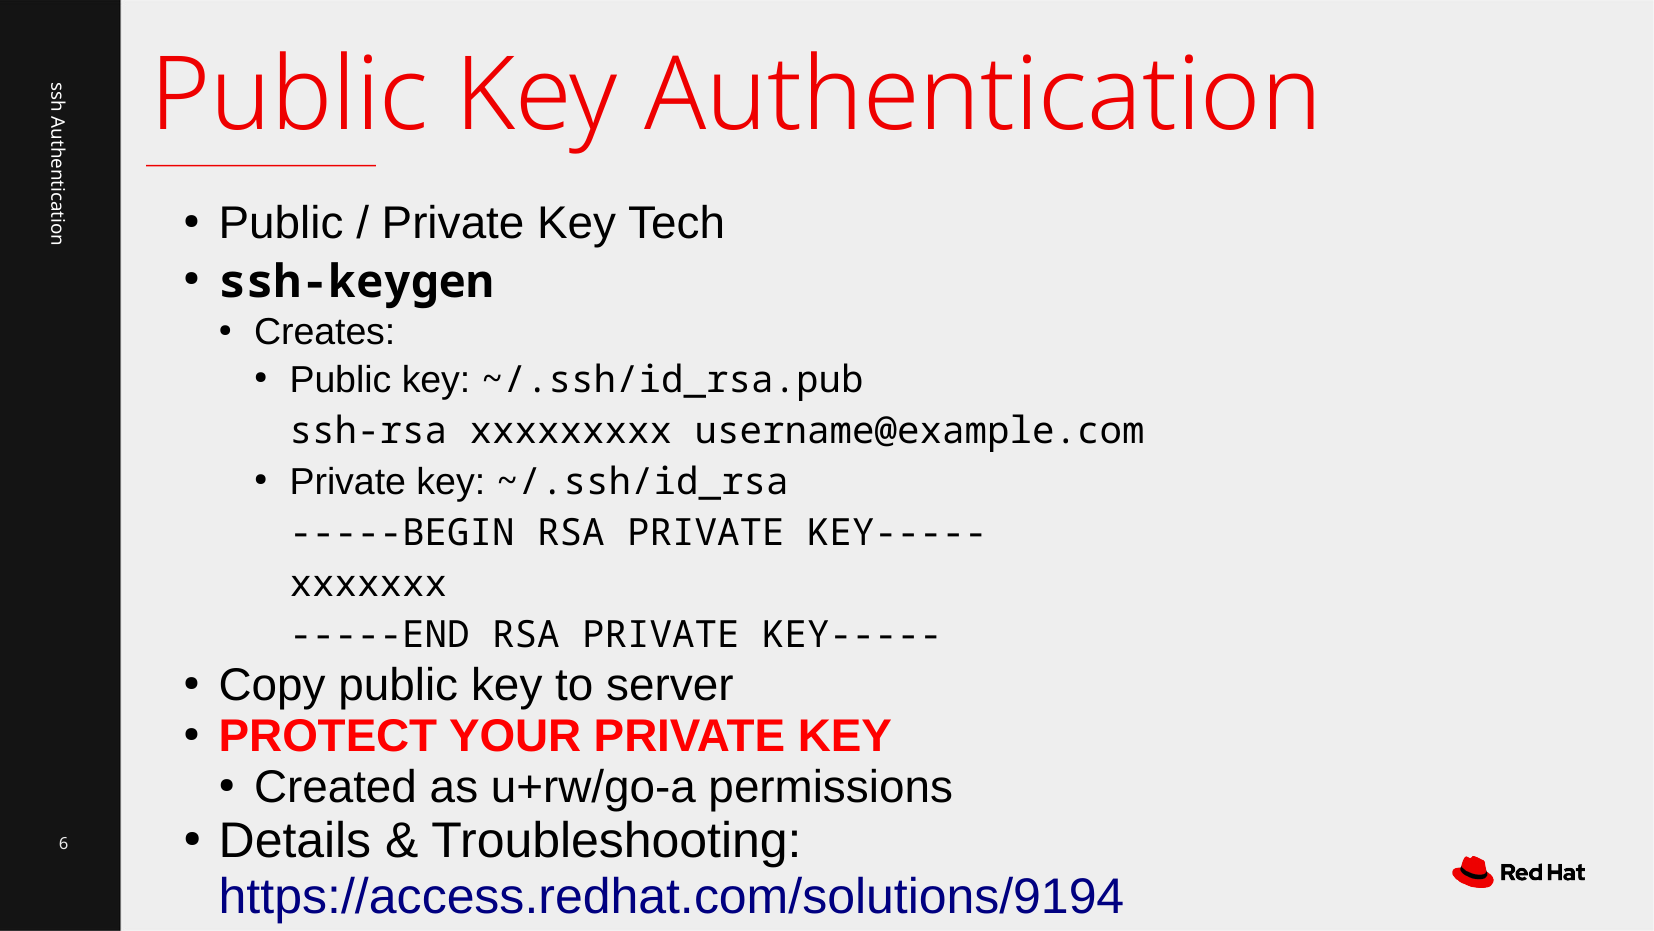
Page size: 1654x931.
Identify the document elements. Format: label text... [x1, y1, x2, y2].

title Public Key Authentication [150, 27, 1613, 273]
text_box Public / Private Key Tech ssh-keygen Creates: Public key: ~/.ssh/id_rsa.pub ssh-rsa xxxxxxxxx username@example.com Private key: ~/.ssh/id_rsa -----BEGIN RSA PRIVATE KEY----- xxxxxxx -----END RSA PRIVATE KEY----- Copy public key to server PROTECT YOUR PRIVATE KEY Created as u+rw/go-a permissions Details & Troubleshooting: https://access.redhat.com/solutions/9194 [168, 189, 1501, 843]
picture [0, 0, 1654, 931]
text_box ssh Authentication [0, 0, 119, 699]
